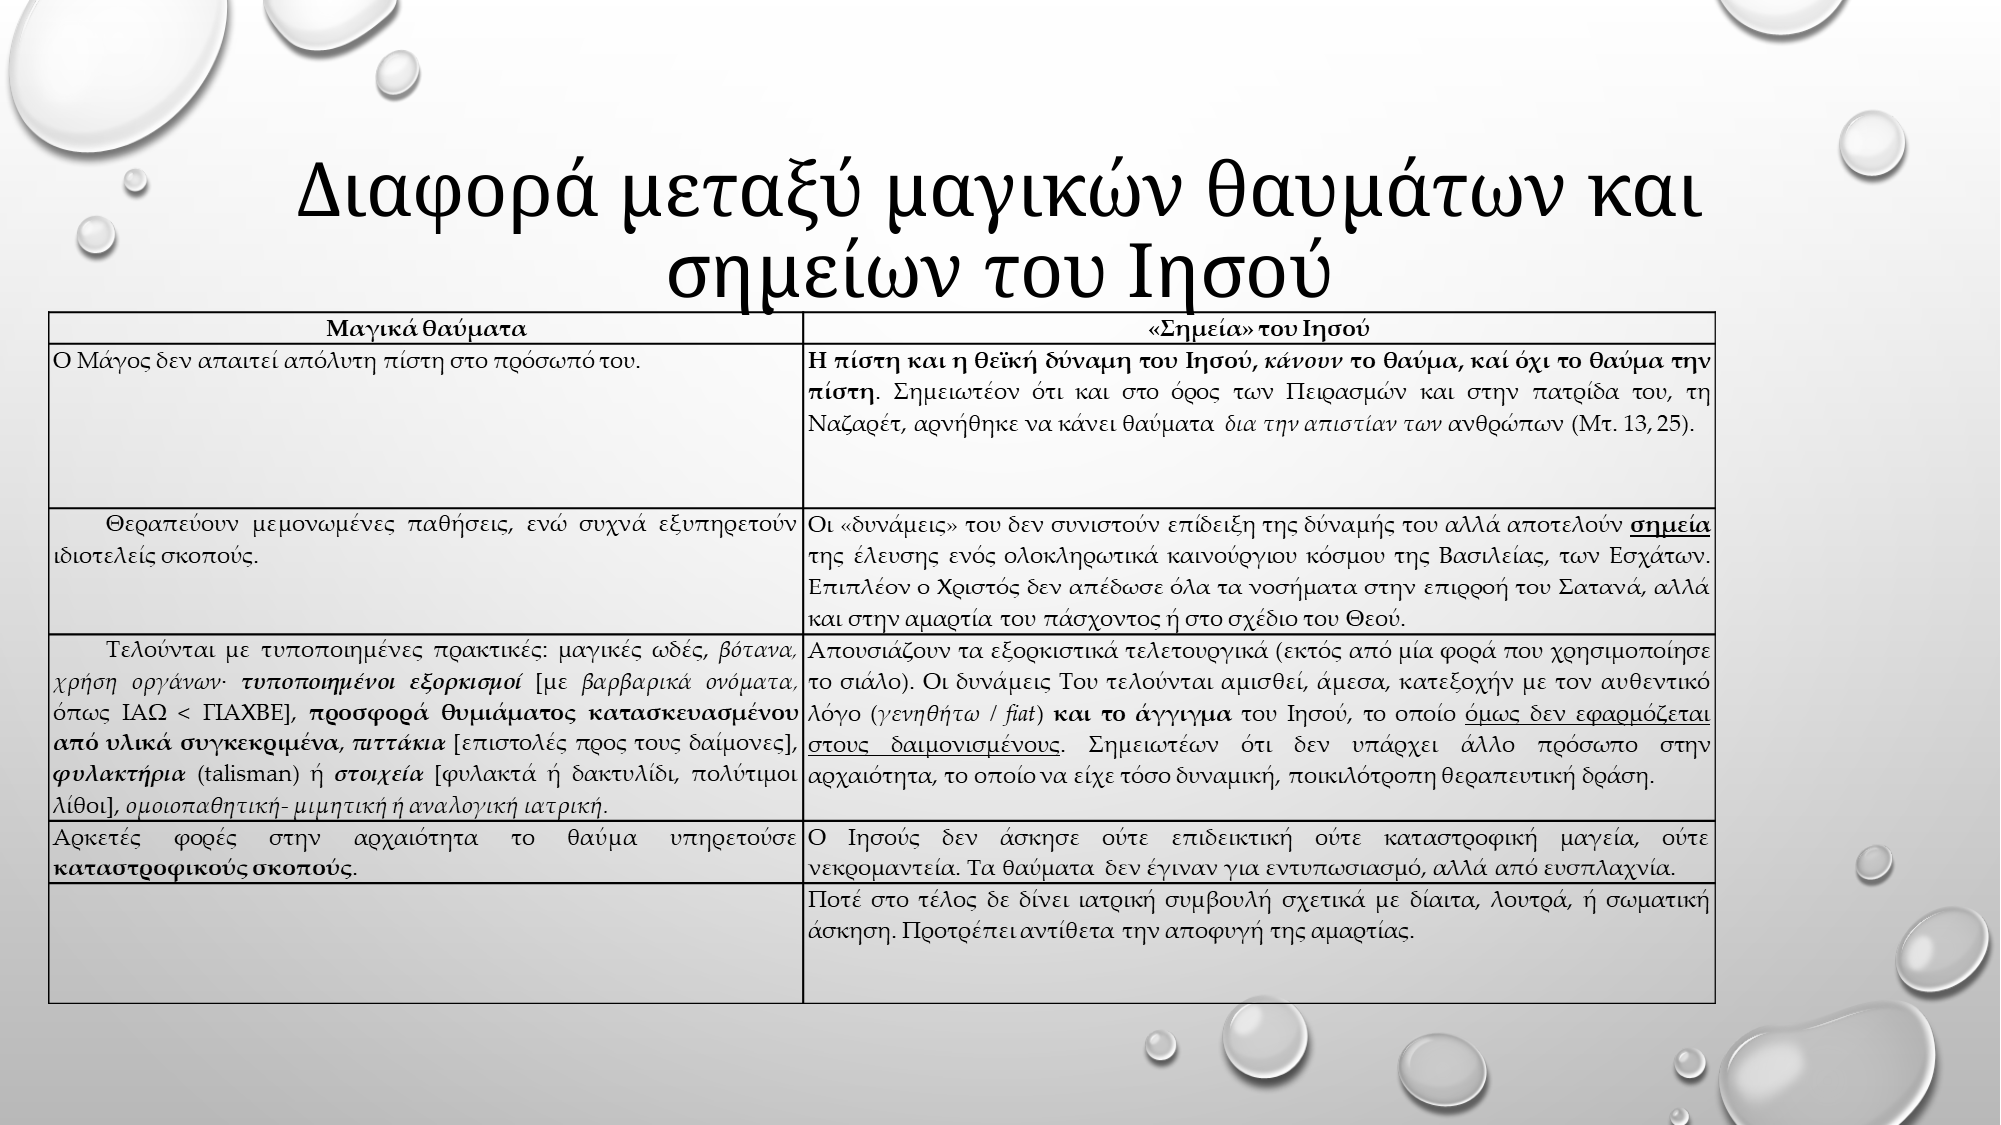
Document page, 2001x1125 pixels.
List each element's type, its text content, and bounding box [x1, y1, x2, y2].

picture [48, 308, 1716, 1004]
title Διαφορά μεταξύ μαγικών θαυμάτων και σημείων του Ιησού [149, 101, 1851, 364]
